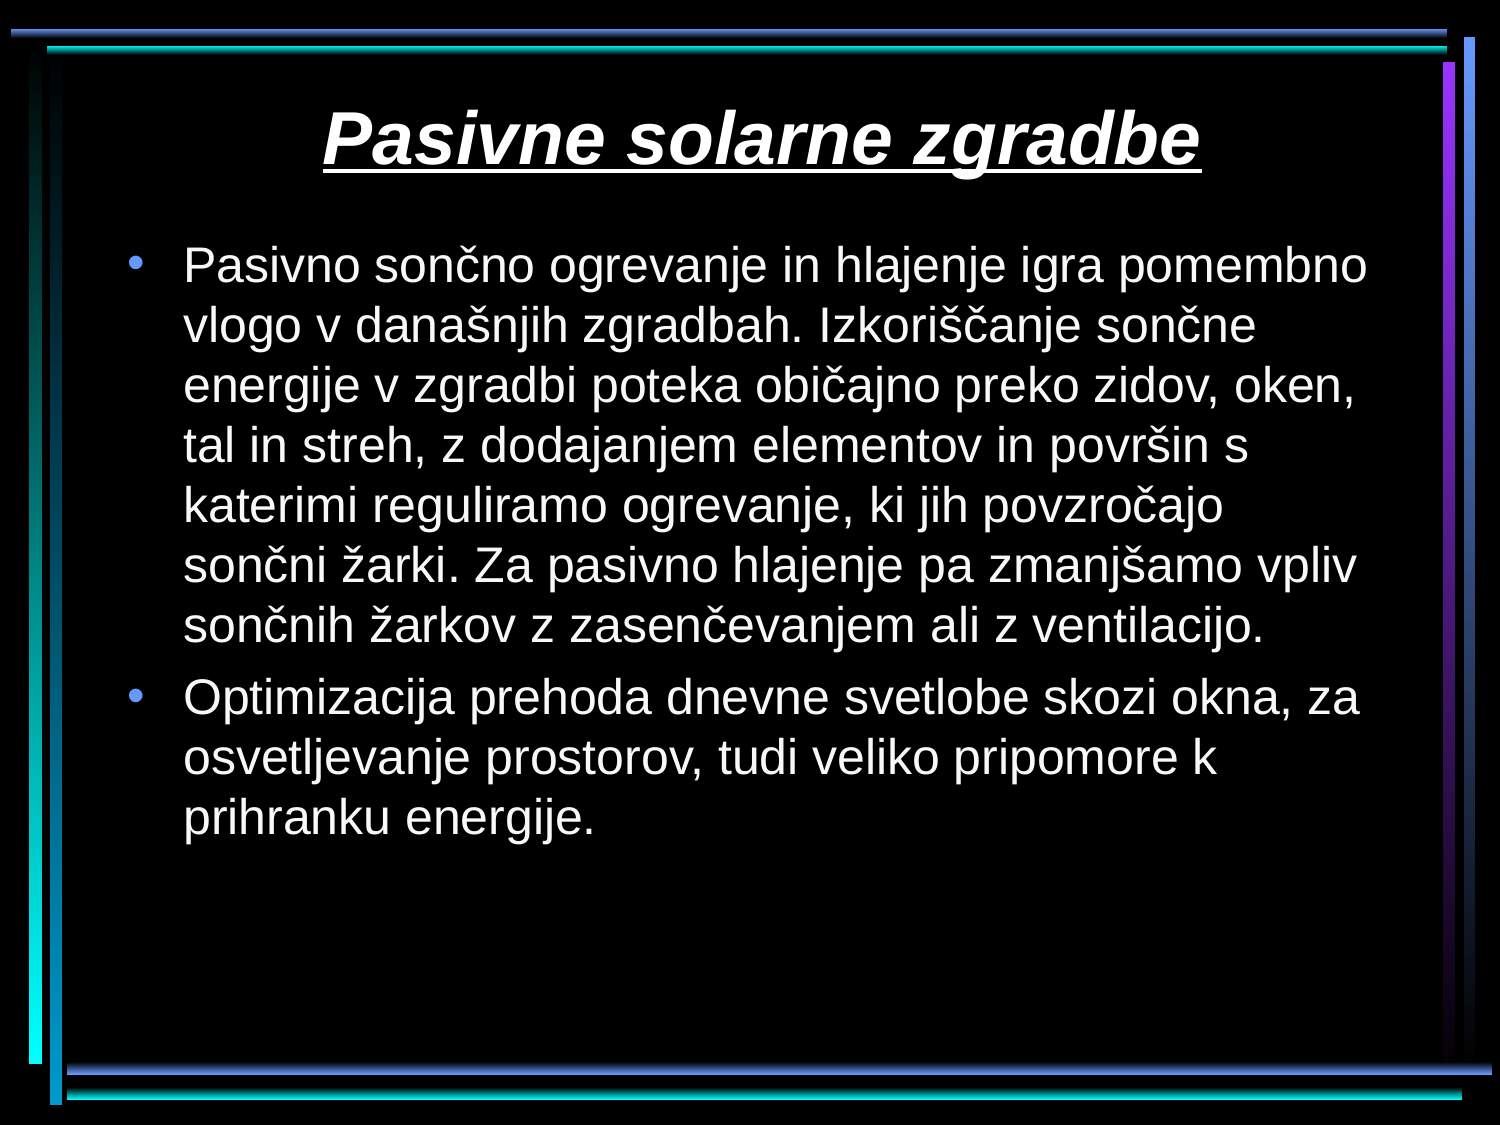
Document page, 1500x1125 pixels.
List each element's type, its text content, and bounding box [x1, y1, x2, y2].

title Pasivne solarne zgradbe [125, 0, 1400, 188]
list Pasivno sončno ogrevanje in hlajenje igra pomembno vlogo v današnjih zgradbah. Izkoriščanje sončne energije v zgradbi poteka običajno preko zidov, oken, tal in streh, z dodajanjem elementov in površin s katerimi reguliramo ogrevanje, ki jih povzročajo sončni žarki. Za pasivno hlajenje pa zmanjšamo vpliv sončnih žarkov z zasenčevanjem ali z ventilacijo. Optimizacija prehoda dnevne svetlobe skozi okna, za osvetljevanje prostorov, tudi veliko pripomore k prihranku energije. [112, 224, 1388, 878]
